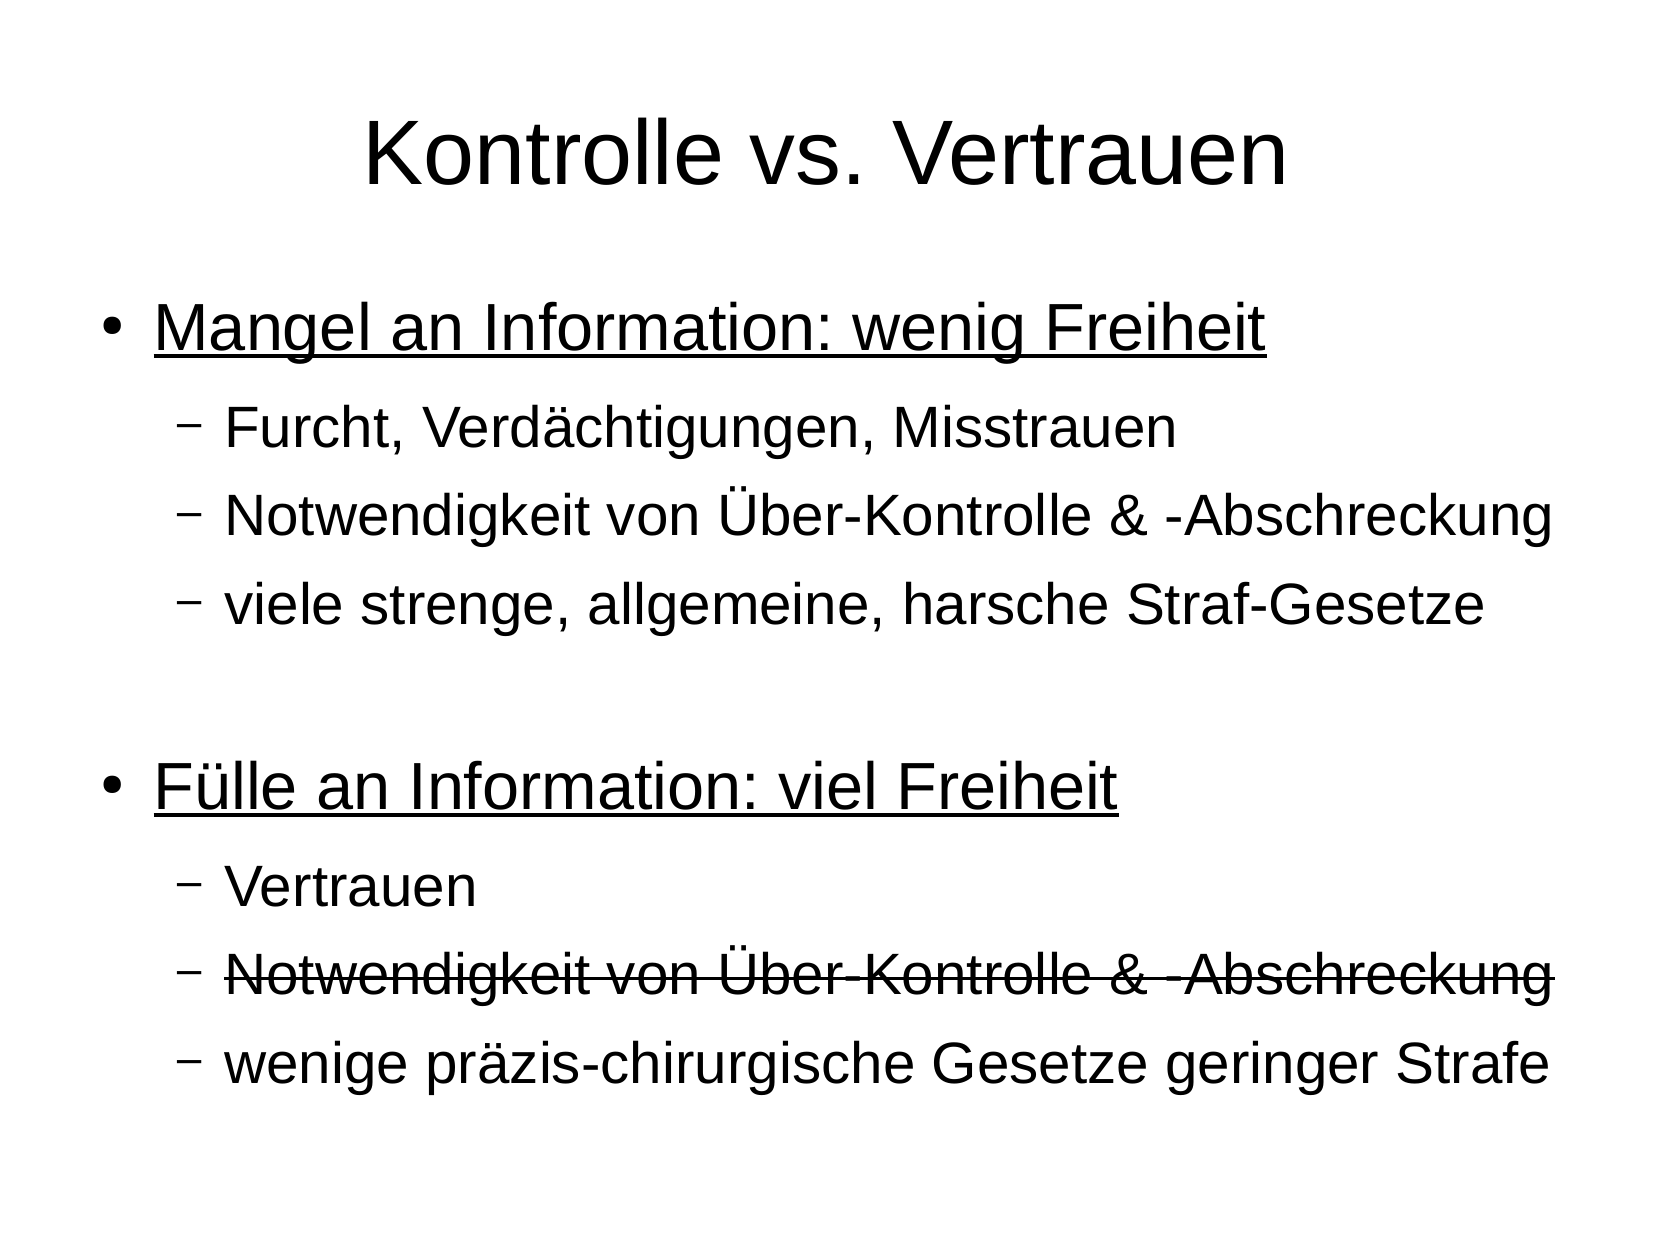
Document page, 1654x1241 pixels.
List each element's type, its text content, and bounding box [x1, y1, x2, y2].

title Kontrolle vs. Vertrauen [82, 56, 1571, 250]
list Mangel an Information: wenig Freiheit Furcht, Verdächtigungen, Misstrauen Notwendigkeit von Über-Kontrolle & -Abschreckung viele strenge, allgemeine, harsche Straf-Gesetze Fülle an Information: viel Freiheit Vertrauen Notwendigkeit von Über-Kontrolle & -Abschreckung wenige präzis-chirurgische Gesetze geringer Strafe [82, 290, 1571, 1165]
